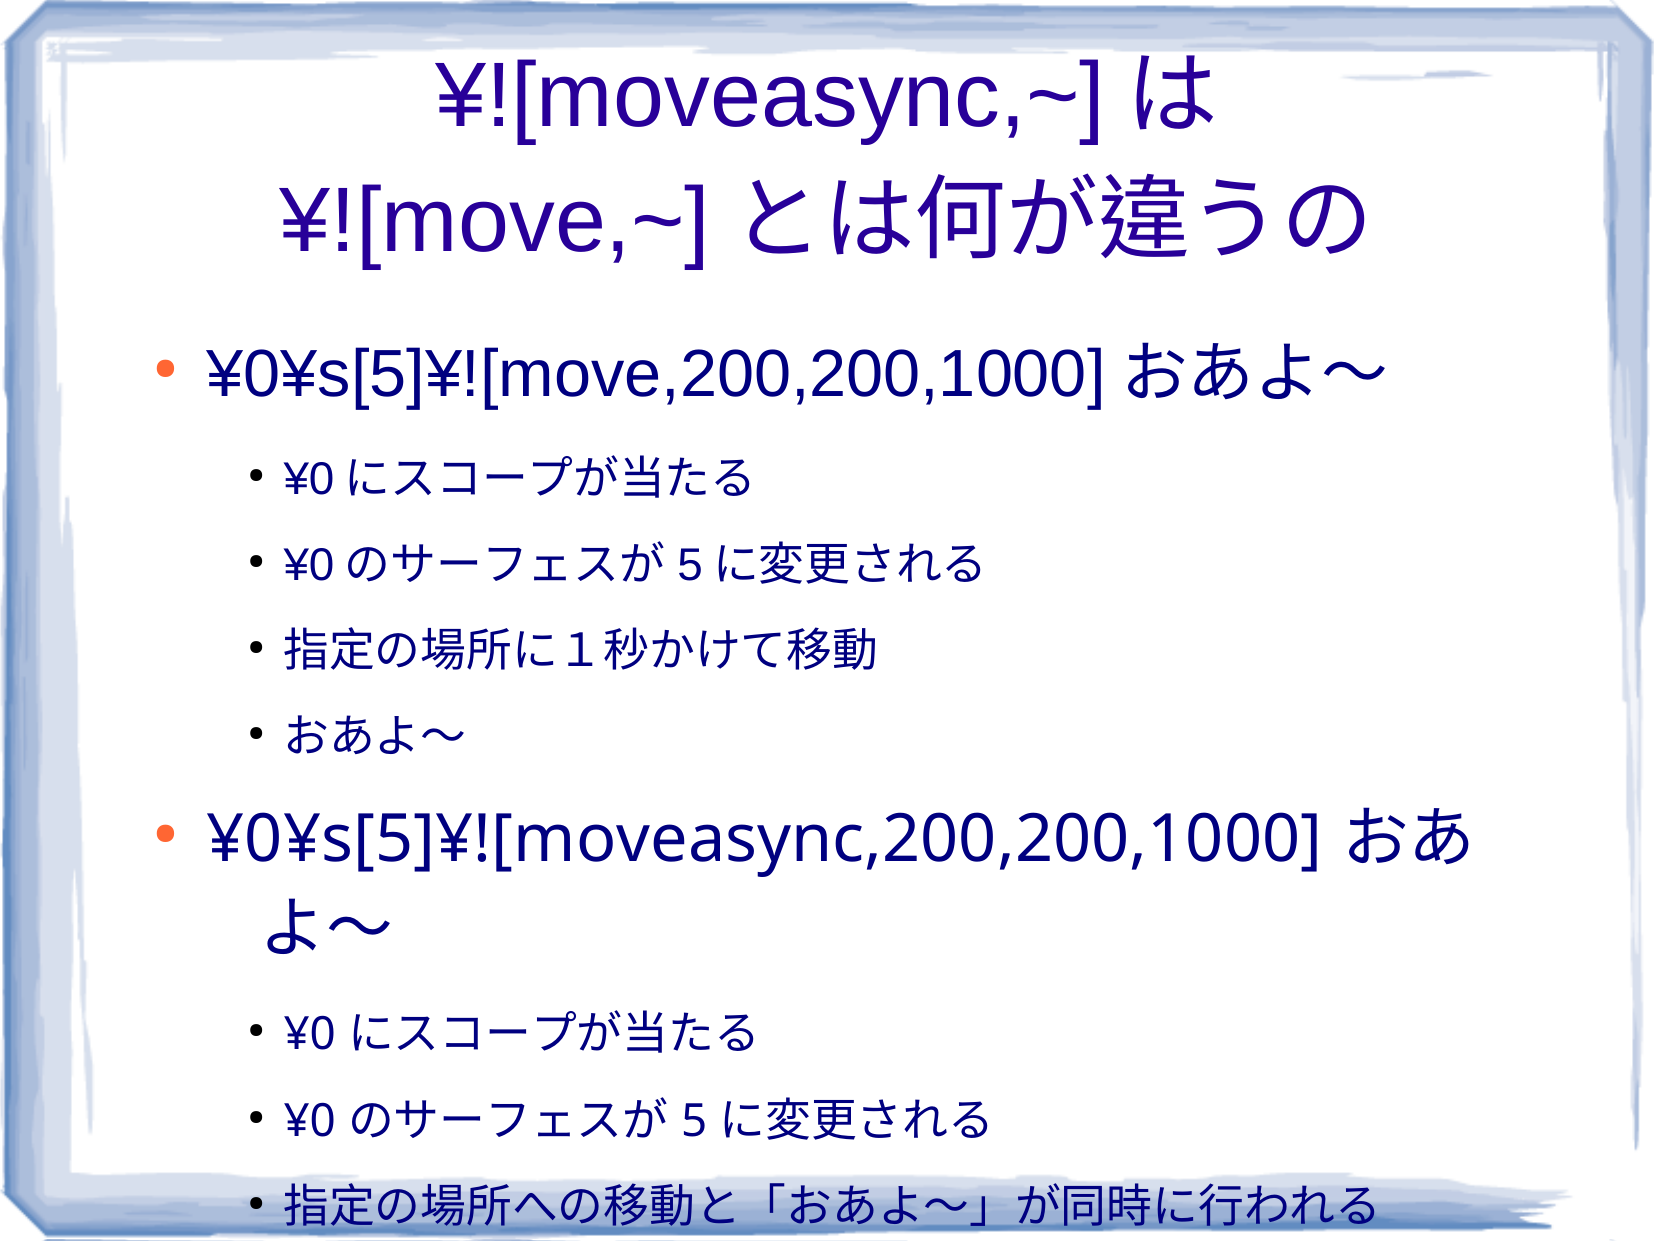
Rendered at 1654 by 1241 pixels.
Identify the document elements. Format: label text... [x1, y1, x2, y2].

list ¥0¥s[5]¥![move,200,200,1000]おあよ〜 ¥0にスコープが当たる ¥0のサーフェスが5に変更される 指定の場所に１秒かけて移動 おあよ〜 ¥0¥s[5]¥![moveasync,200,200,1000]おあよ〜 ¥0にスコープが当たる ¥0のサーフェスが5に変更される 指定の場所への移動と「おあよ〜」が同時に行われる [118, 324, 1571, 1182]
picture [0, 0, 1654, 1241]
title ¥![moveasync,~]は ¥![move,~]とは何が違うの [82, 30, 1571, 276]
